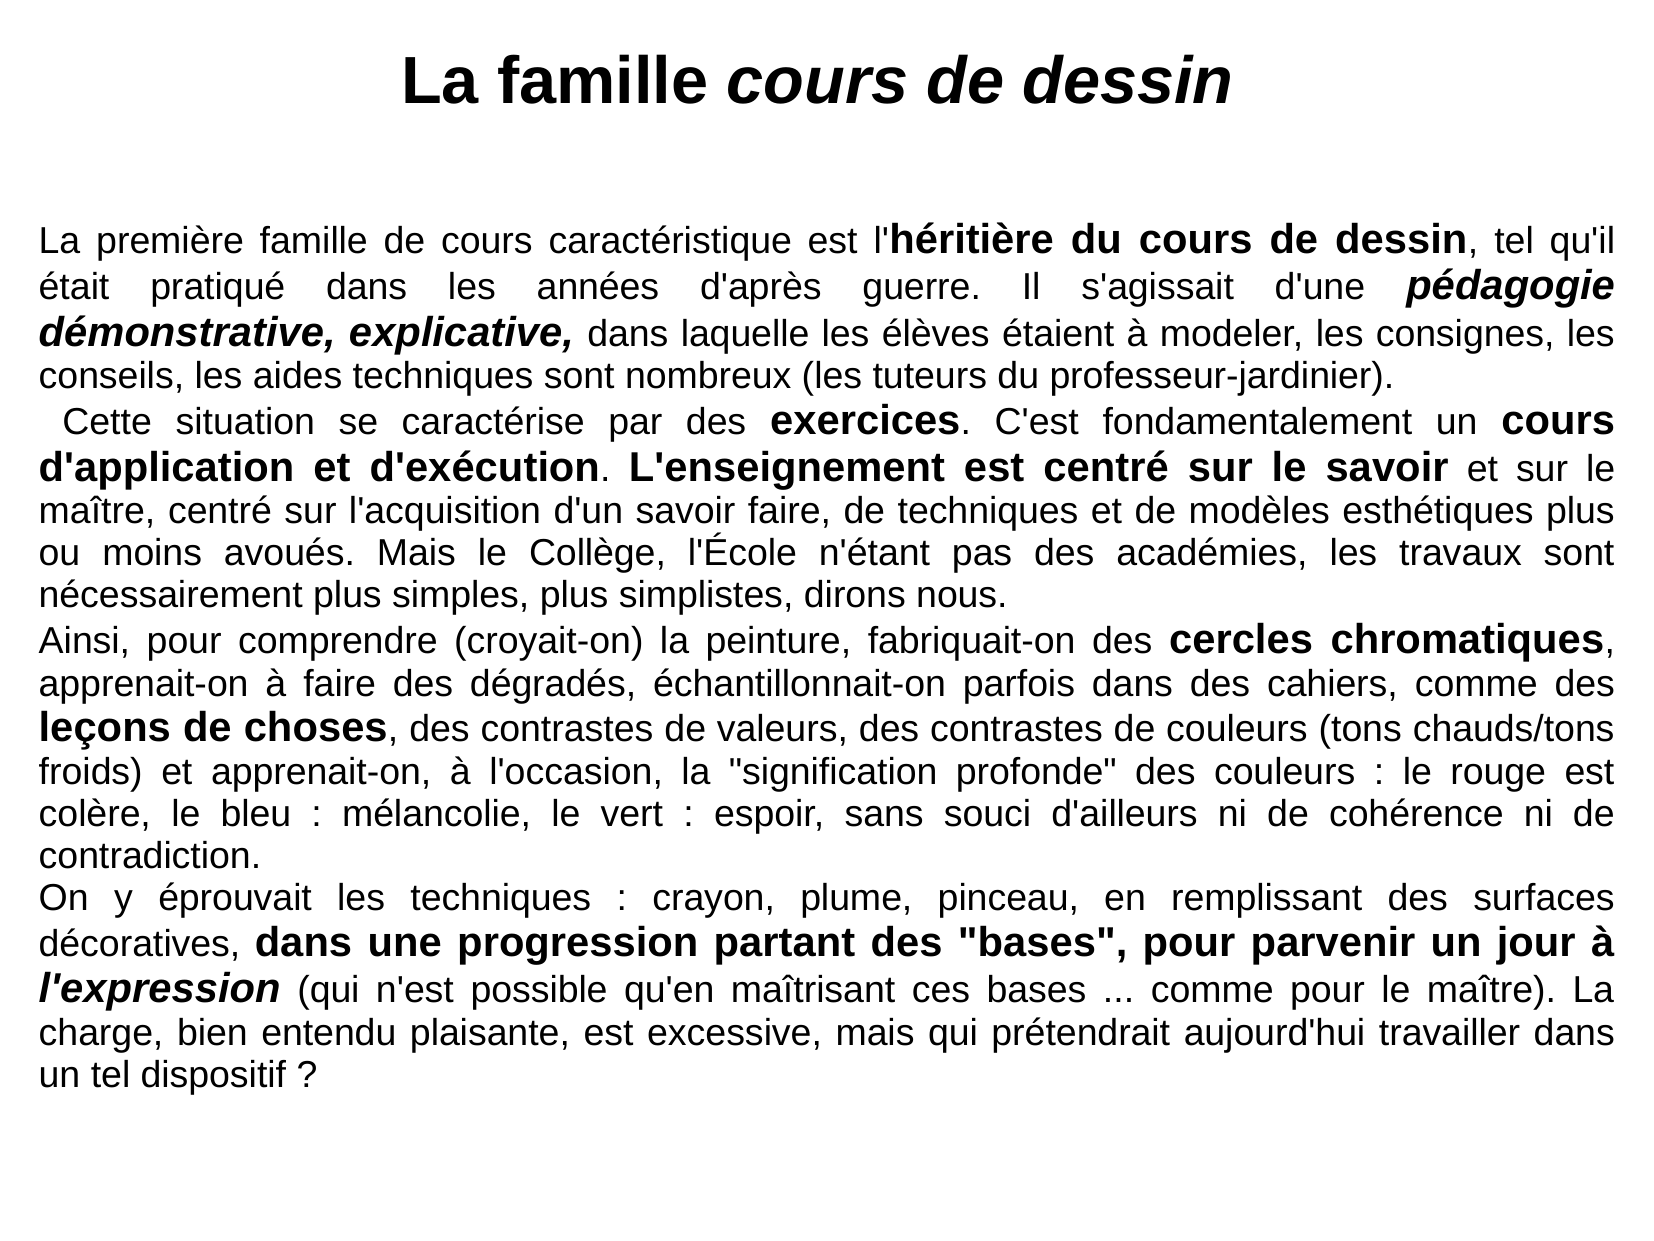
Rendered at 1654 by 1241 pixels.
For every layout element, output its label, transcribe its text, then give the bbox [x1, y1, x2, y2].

text_box La famille cours de dessin La première famille de cours caractéristique est l'héritière du cours de dessin, tel qu'il était pratiqué dans les années d'après guerre. Il s'agissait d'une pédagogie démonstrative, explicative, dans laquelle les élèves étaient à modeler, les consignes, les conseils, les aides techniques sont nombreux (les tuteurs du professeur-jardinier). Cette situation se caractérise par des exercices. C'est fondamentalement un cours d'application et d'exécution. L'enseignement est centré sur le savoir et sur le maître, centré sur l'acquisition d'un savoir faire, de techniques et de modèles esthétiques plus ou moins avoués. Mais le Collège, l'École n'étant pas des académies, les travaux sont nécessairement plus simples, plus simplistes, dirons nous. Ainsi, pour comprendre (croyait-on) la peinture, fabriquait-on des cercles chromatiques, apprenait-on à faire des dégradés, échantillonnait-on parfois dans des cahiers, comme des leçons de choses, des contrastes de valeurs, des contrastes de couleurs (tons chauds/tons froids) et apprenait-on, à l'occasion, la "signification profonde" des couleurs : le rouge est colère, le bleu : mélancolie, le vert : espoir, sans souci d'ailleurs ni de cohérence ni de contradiction. On y éprouvait les techniques : crayon, plume, pinceau, en remplissant des surfaces décoratives, dans une progression partant des "bases", pour parvenir un jour à l'expression (qui n'est possible qu'en maîtrisant ces bases ... comme pour le maître). La charge, bien entendu plaisante, est excessive, mais qui prétendrait aujourd'hui travailler dans un tel dispositif ? [23, 35, 1630, 1205]
